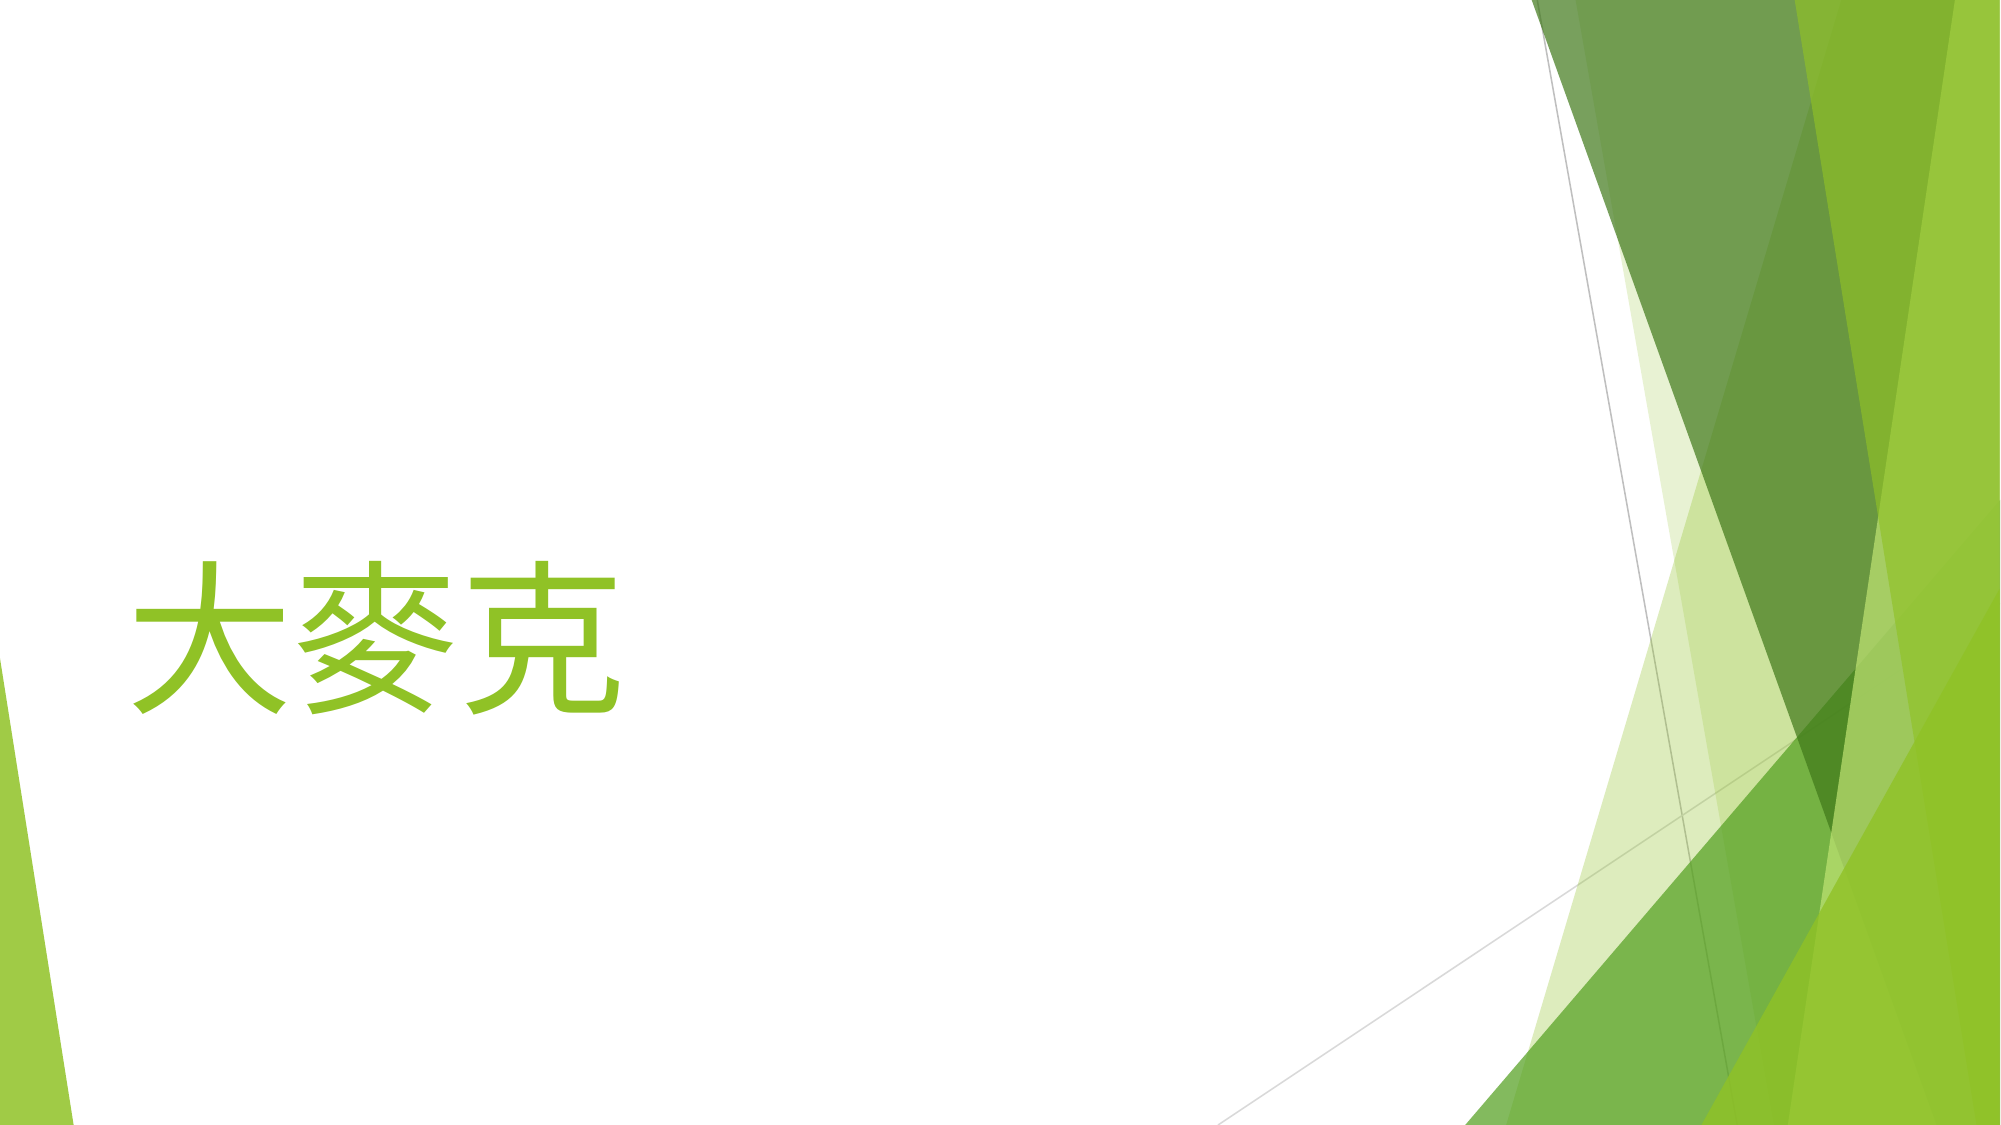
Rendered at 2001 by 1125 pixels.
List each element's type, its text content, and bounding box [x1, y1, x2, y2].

title 大麥克 [111, 443, 1522, 743]
